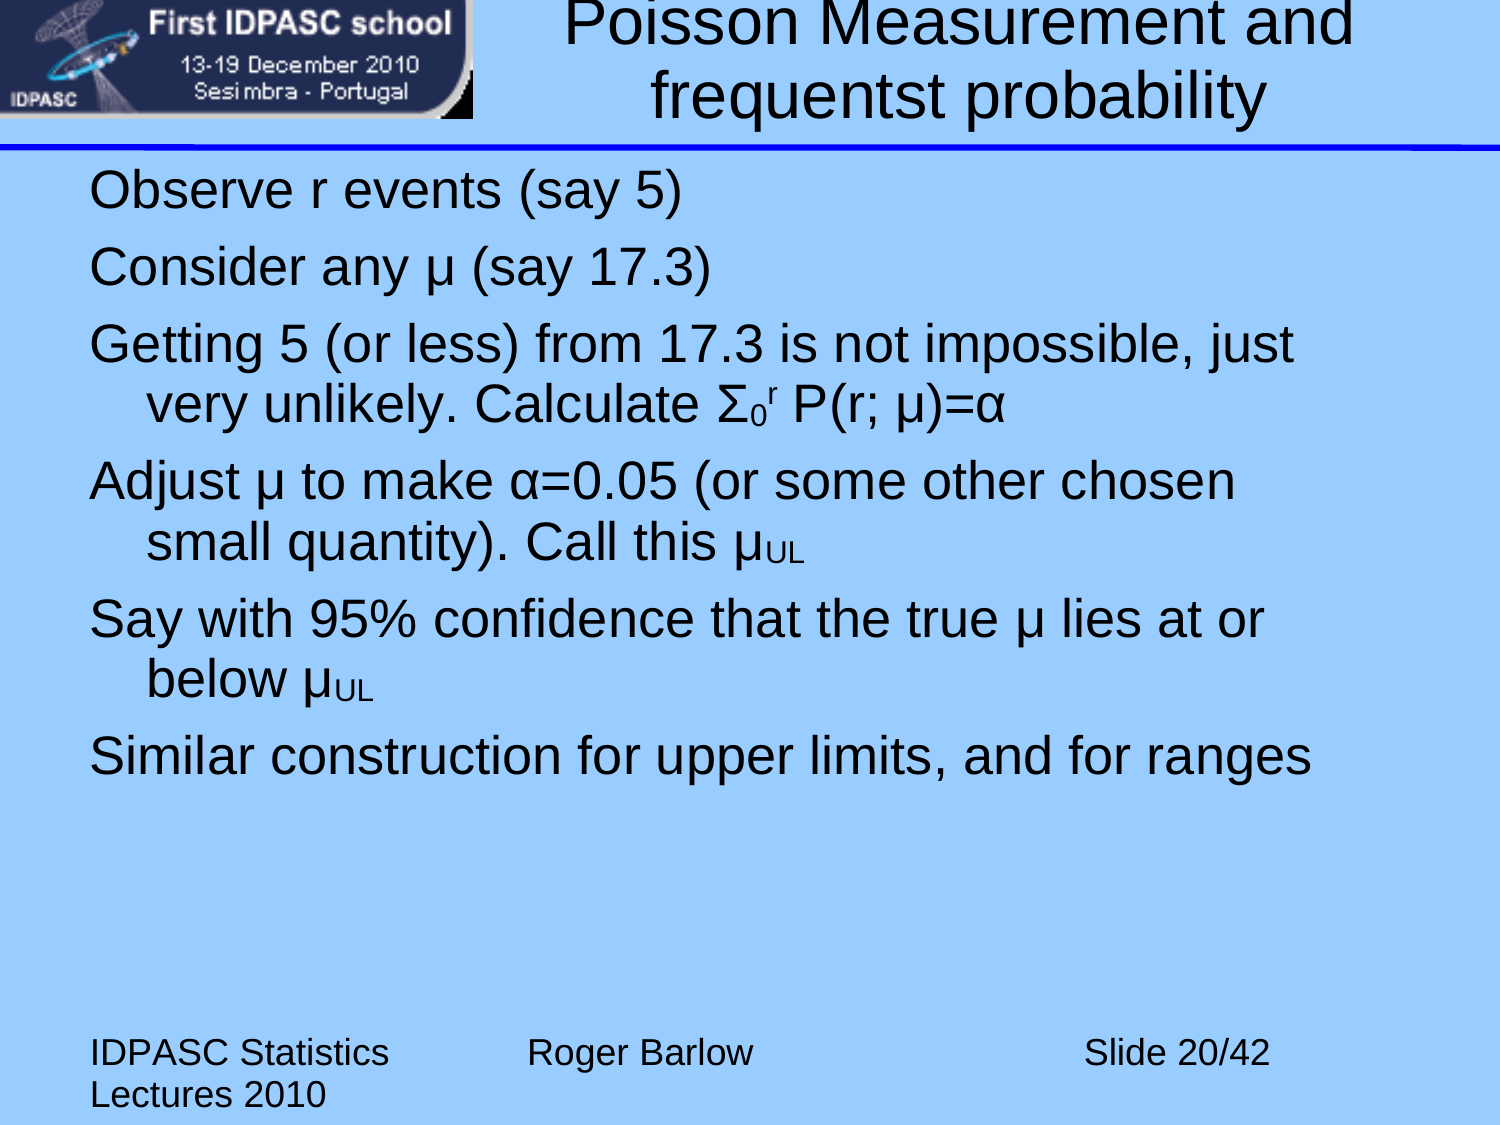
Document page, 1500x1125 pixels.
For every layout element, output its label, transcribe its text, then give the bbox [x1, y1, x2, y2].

picture [0, 0, 473, 119]
title Poisson Measurement and frequentst probability [501, 0, 1418, 134]
list Observe r events (say 5) Consider any μ (say 17.3) Getting 5 (or less) from 17.3 is not impossible, just very unlikely. Calculate Σ0r P(r; μ)=α Adjust μ to make α=0.05 (or some other chosen small quantity). Call this μUL Say with 95% confidence that the true μ lies at or below μUL Similar construction for upper limits, and for ranges [75, 147, 1388, 1125]
